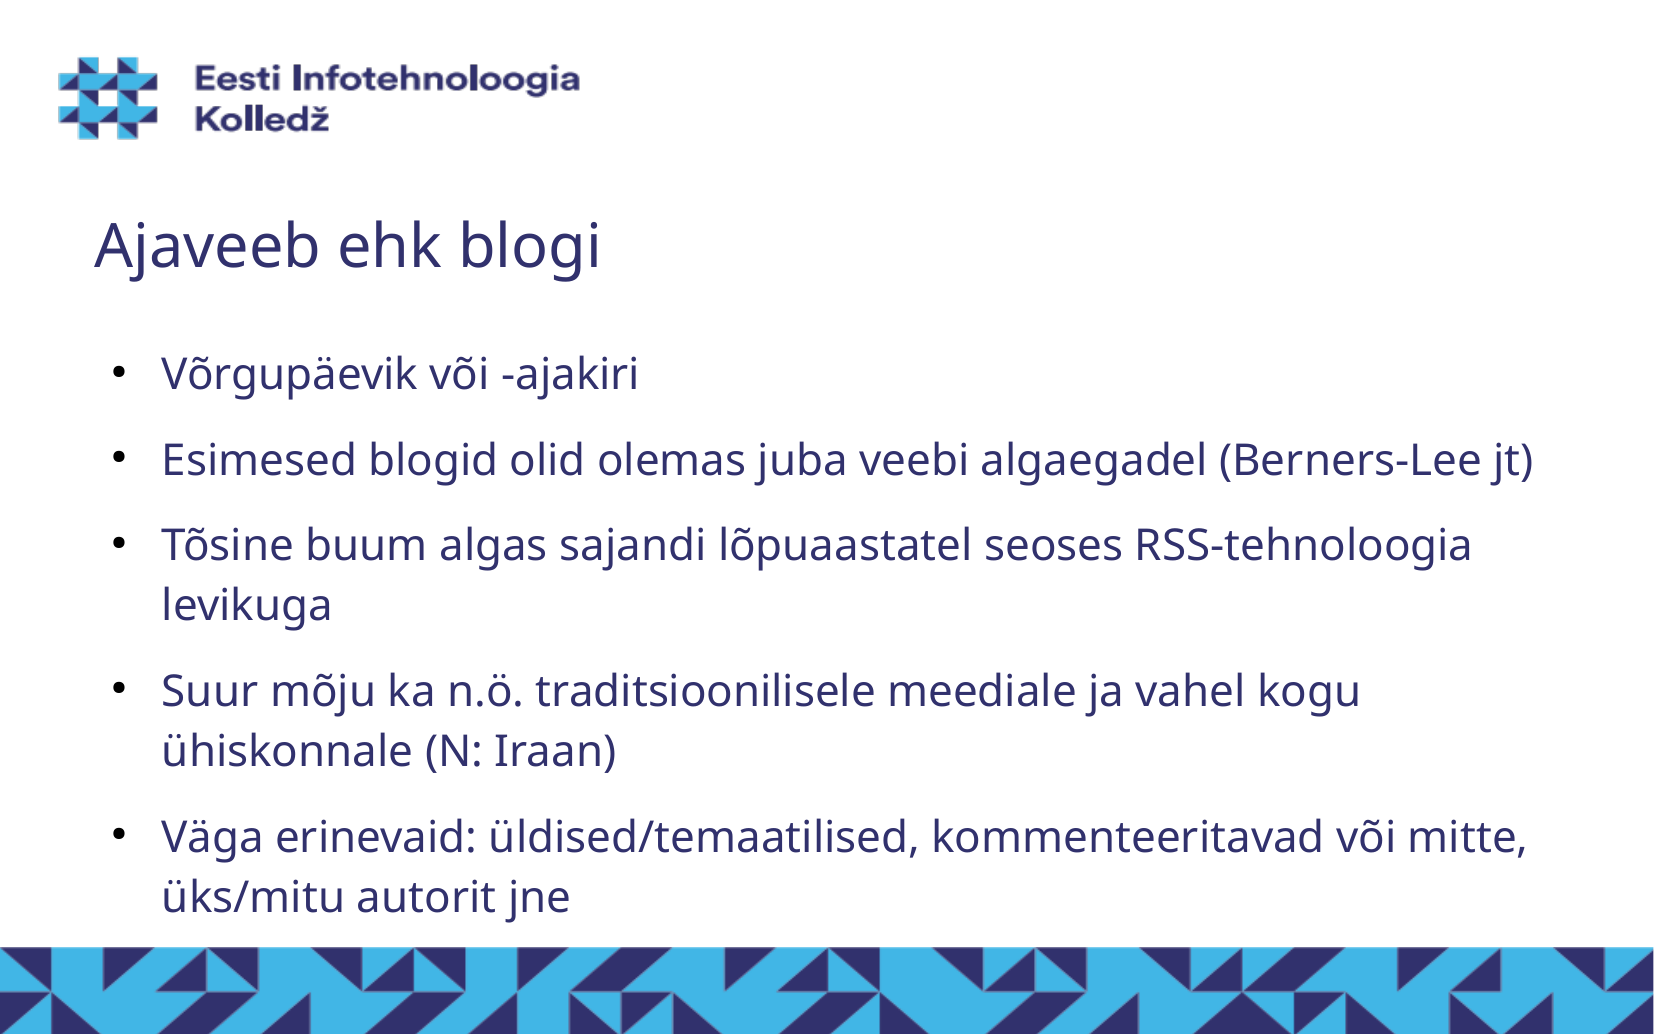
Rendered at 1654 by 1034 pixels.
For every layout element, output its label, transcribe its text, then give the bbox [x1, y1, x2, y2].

list Võrgupäevik või -ajakiri Esimesed blogid olid olemas juba veebi algaegadel (Berners-Lee jt) Tõsine buum algas sajandi lõpuaastatel seoses RSS-tehnoloogia levikuga Suur mõju ka n.ö. traditsioonilisele meediale ja vahel kogu ühiskonnale (N: Iraan) Väga erinevaid: üldised/temaatilised, kommenteeritavad või mitte, üks/mitu autorit jne [94, 342, 1607, 926]
title Ajaveeb ehk blogi [94, 157, 1607, 330]
